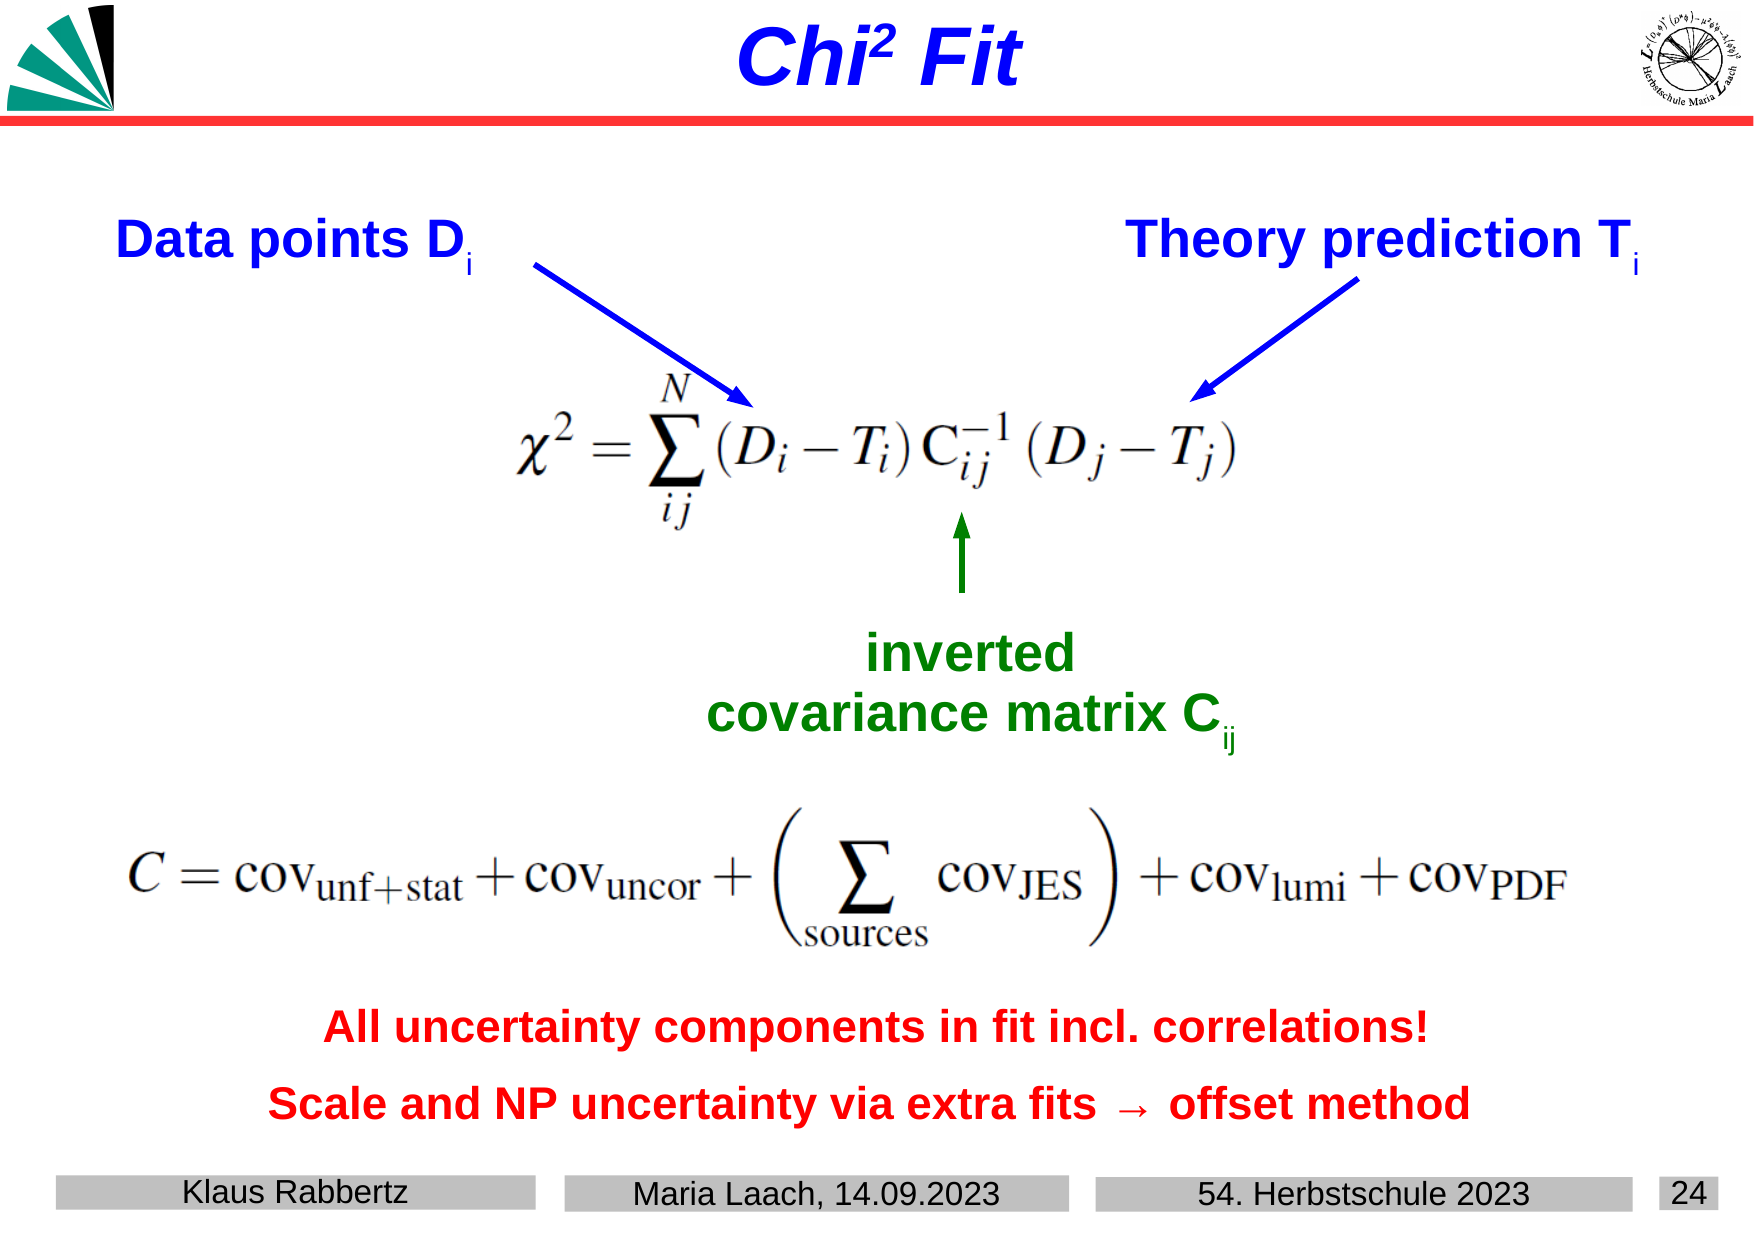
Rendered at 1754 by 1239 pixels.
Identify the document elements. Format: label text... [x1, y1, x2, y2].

text_box All uncertainty components in fit incl. correlations! [310, 995, 1443, 1059]
text_box Theory prediction Ti [1113, 202, 1682, 289]
picture [502, 355, 1252, 543]
text_box Scale and NP uncertainty via extra fits → offset method [255, 1071, 1498, 1136]
picture [7, 5, 114, 112]
text_box inverted covariance matrix Cij [694, 616, 1249, 763]
title Chi2 Fit [129, 0, 1627, 114]
picture [118, 795, 1576, 954]
picture [1641, 11, 1741, 106]
text_box Data points Di [103, 202, 519, 289]
